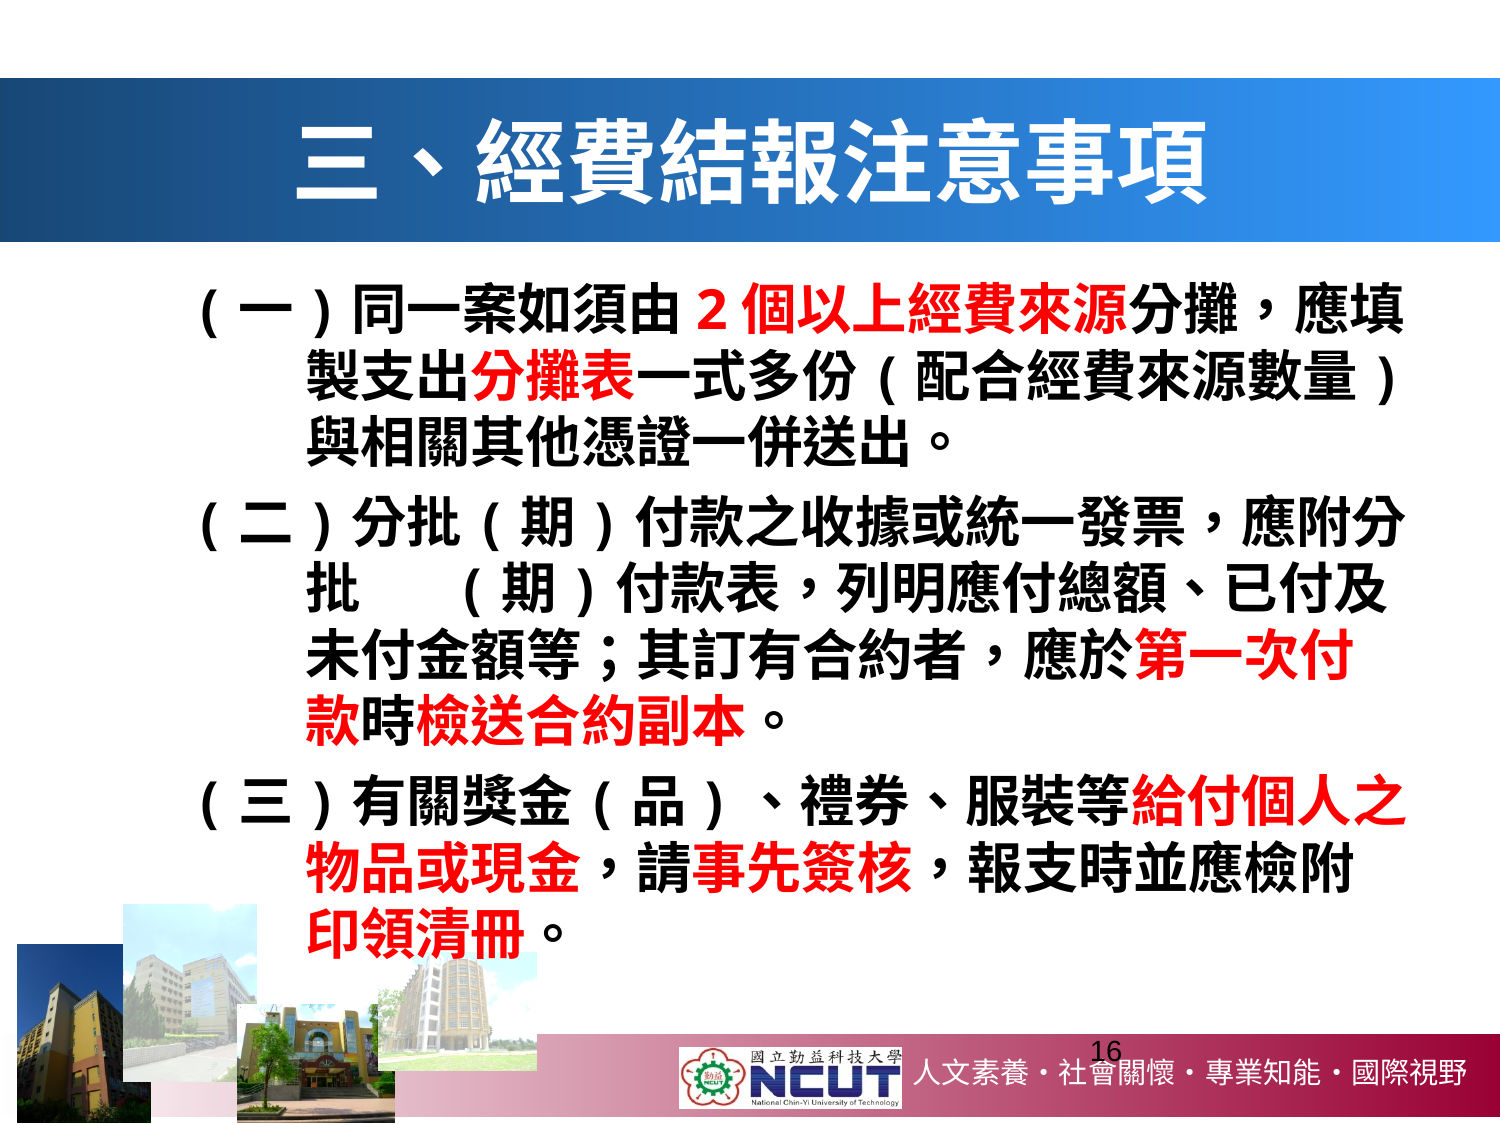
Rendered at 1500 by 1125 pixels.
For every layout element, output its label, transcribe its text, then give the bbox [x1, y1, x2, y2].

text_box [1074, 1024, 1426, 1103]
title 三、經費結報注意事項 [0, 78, 1500, 242]
list (一)同一案如須由2個以上經費來源分攤，應填製支出分攤表一式多份(配合經費來源數量)與相關其他憑證一併送出。 (二)分批(期)付款之收據或統一發票，應附分批 (期)付款表，列明應付總額、已付及未付金額等；其訂有合約者，應於第一次付款時檢送合約副本。 (三)有關獎金(品)、禮券、服裝等給付個人之物品或現金，請事先簽核，報支時並應檢附印領清冊。 [64, 267, 1424, 977]
